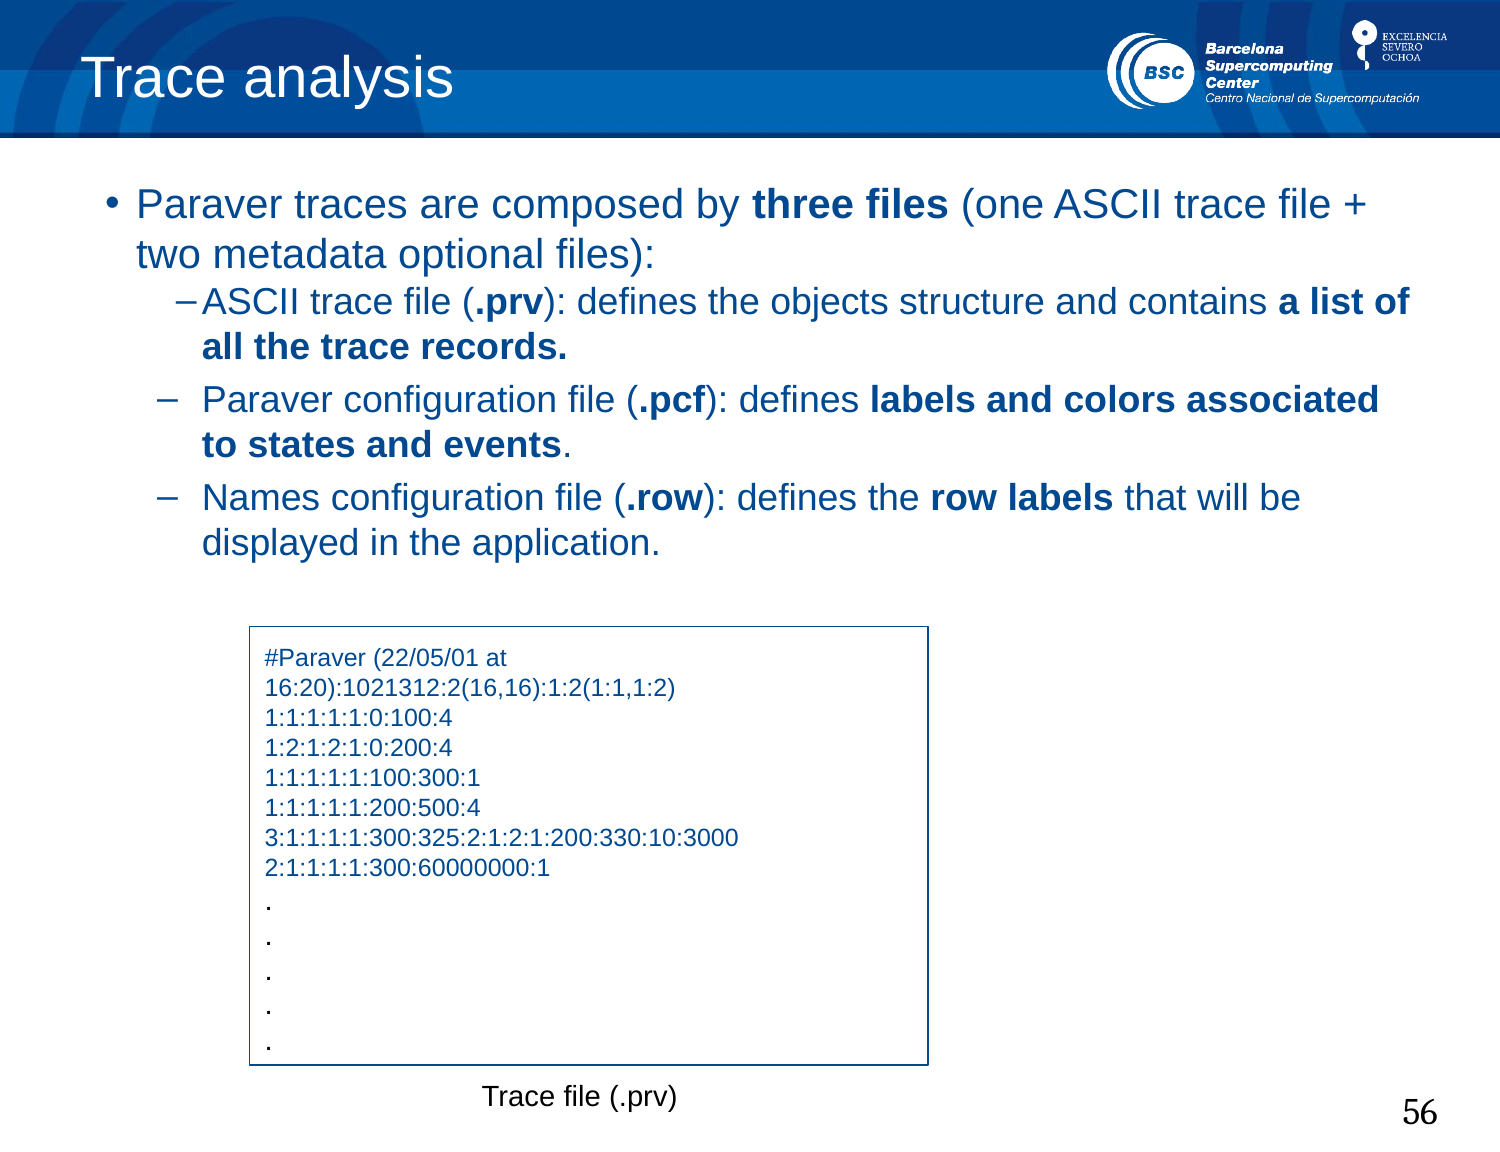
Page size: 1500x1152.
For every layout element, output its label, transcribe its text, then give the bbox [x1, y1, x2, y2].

text_box #Paraver (22/05/01 at 16:20):1021312:2(16,16):1:2(1:1,1:2) 1:1:1:1:1:0:100:4 1:2:1:2:1:0:200:4 1:1:1:1:1:100:300:1 1:1:1:1:1:200:500:4 3:1:1:1:1:300:325:2:1:2:1:200:330:10:3000 2:1:1:1:1:300:60000000:1 . . . . . [249, 626, 929, 1066]
list Paraver traces are composed by three files (one ASCII trace file + two metadata optional files): ASCII trace file (.prv): defines the objects structure and contains a list of all the trace records. Paraver configuration file (.pcf): defines labels and colors associated to states and events. Names configuration file (.row): defines the row labels that will be displayed in the application. [64, 161, 1432, 715]
picture [0, 0, 1500, 138]
title Trace analysis [65, 23, 1081, 138]
text_box Trace file (.prv) [466, 1062, 1257, 1152]
